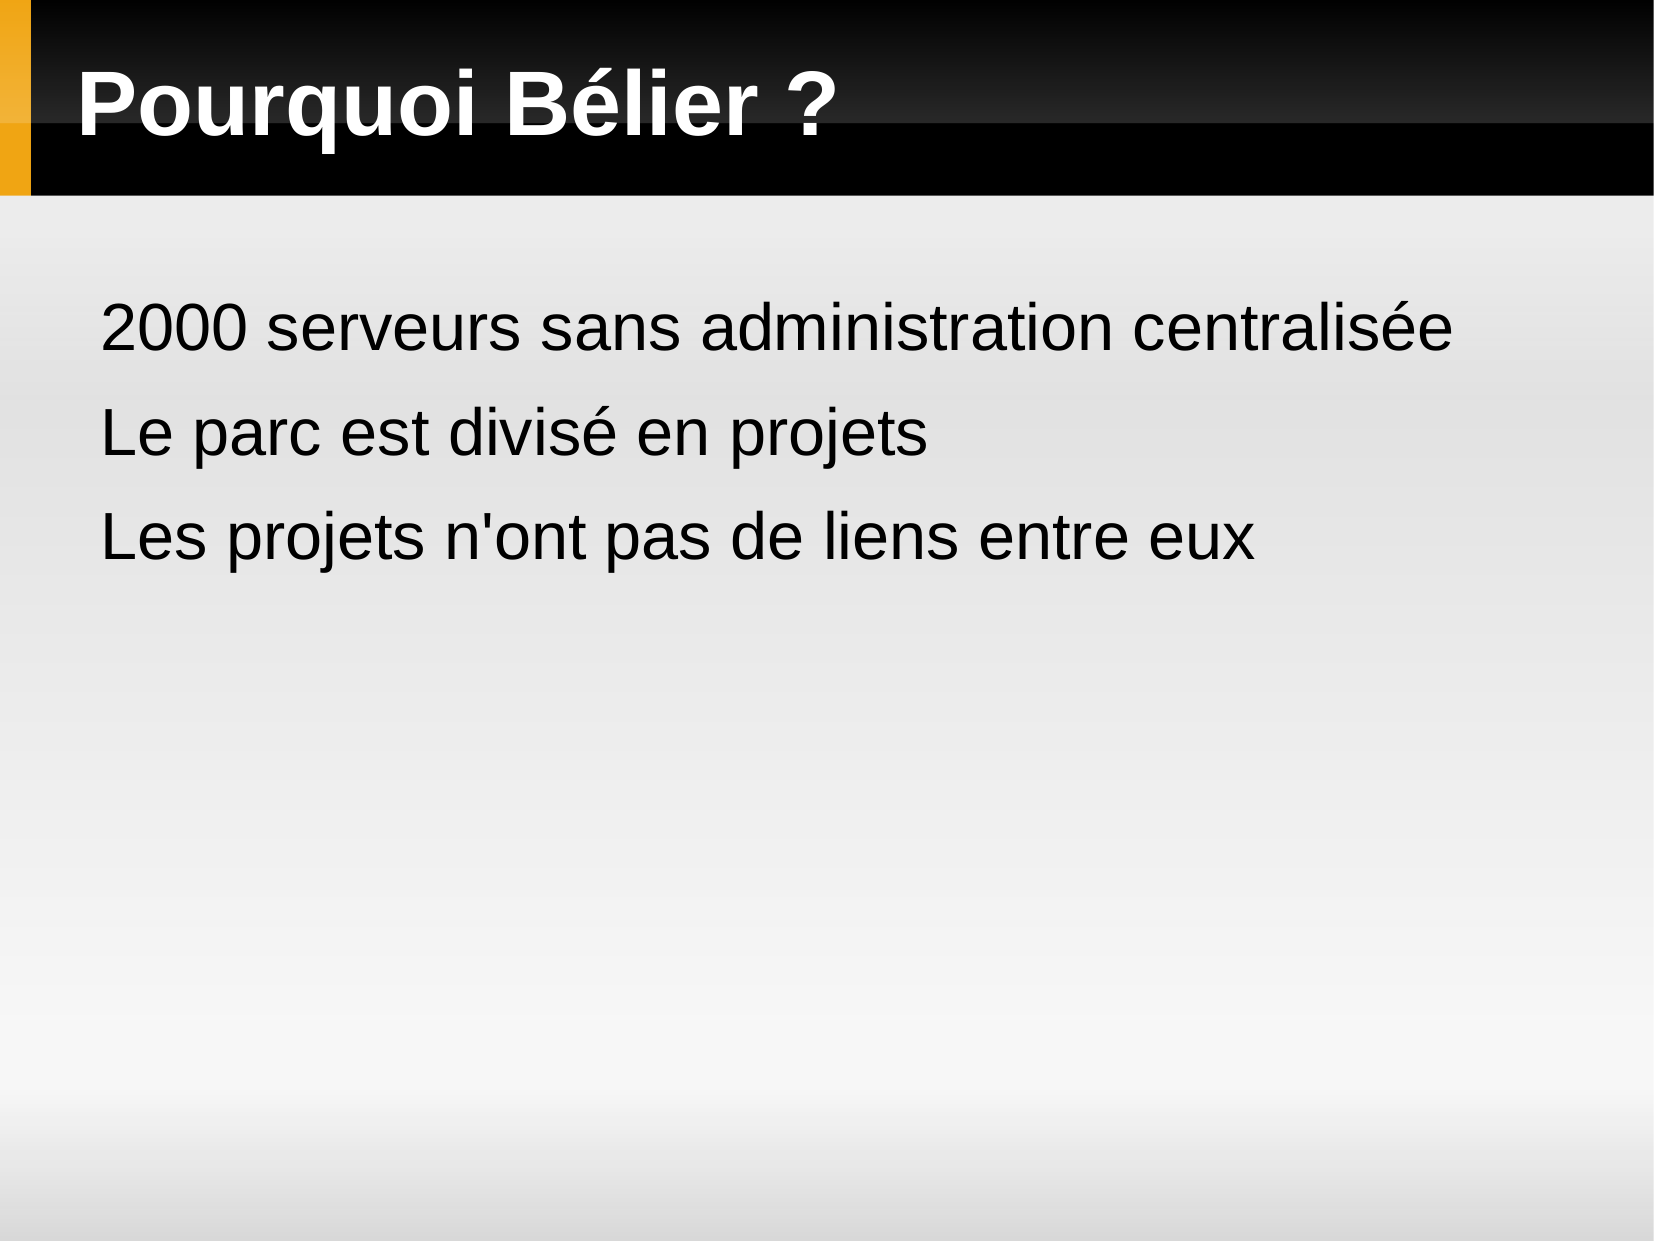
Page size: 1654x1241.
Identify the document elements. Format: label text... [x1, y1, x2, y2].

list 2000 serveurs sans administration centralisée Le parc est divisé en projets Les projets n'ont pas de liens entre eux [82, 290, 1571, 1094]
picture [0, 0, 1654, 1241]
title Pourquoi Bélier ? [76, 7, 1565, 200]
